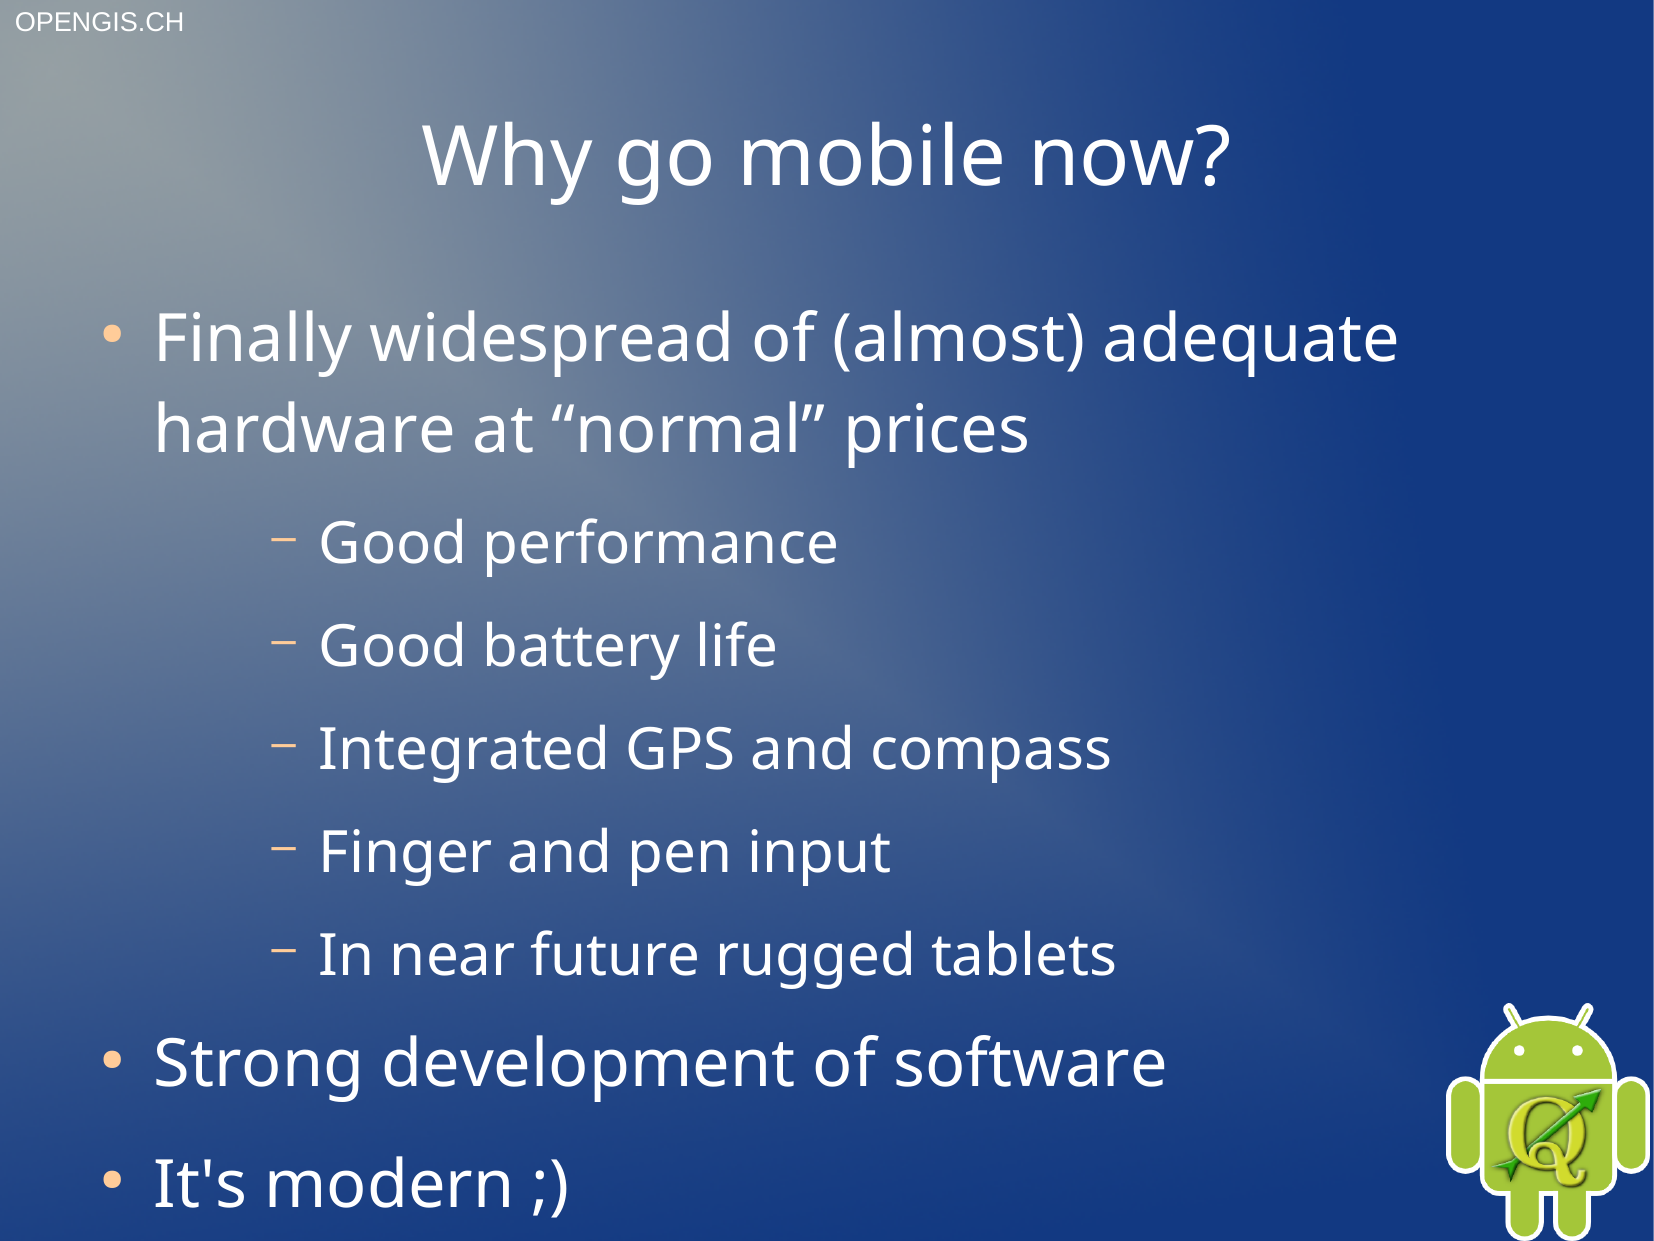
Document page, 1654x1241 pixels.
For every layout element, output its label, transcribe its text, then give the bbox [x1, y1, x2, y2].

title Why go mobile now? [82, 49, 1571, 257]
picture [0, 0, 1654, 1241]
list Finally widespread of (almost) adequate hardware at “normal” prices Good performance Good battery life Integrated GPS and compass Finger and pen input In near future rugged tablets Strong development of software It's modern ;) [82, 290, 1571, 1109]
